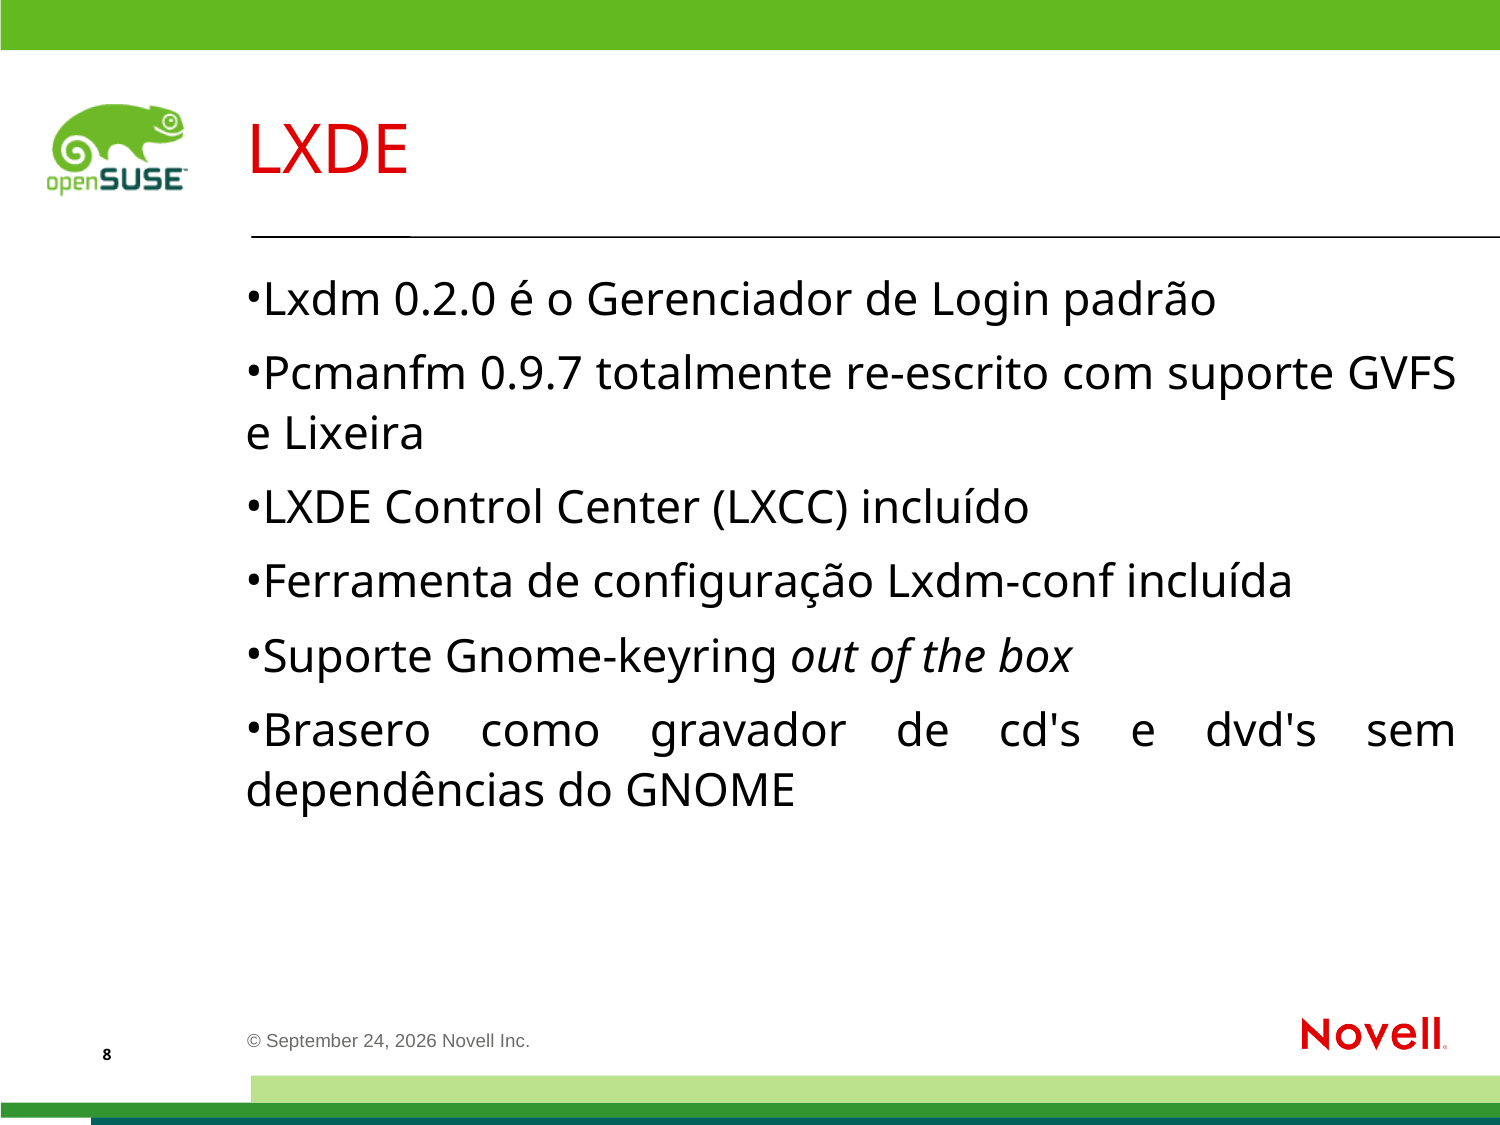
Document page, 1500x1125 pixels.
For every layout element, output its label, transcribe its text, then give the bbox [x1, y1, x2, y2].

title LXDE [246, 68, 1409, 231]
picture [47, 104, 188, 197]
picture [1295, 1011, 1453, 1056]
list Lxdm 0.2.0 é o Gerenciador de Login padrão Pcmanfm 0.9.7 totalmente re-escrito com suporte GVFS e Lixeira LXDE Control Center (LXCC) incluído Ferramenta de configuração Lxdm-conf incluída Suporte Gnome-keyring out of the box Brasero como gravador de cd's e dvd's sem dependências do GNOME [245, 267, 1458, 1010]
